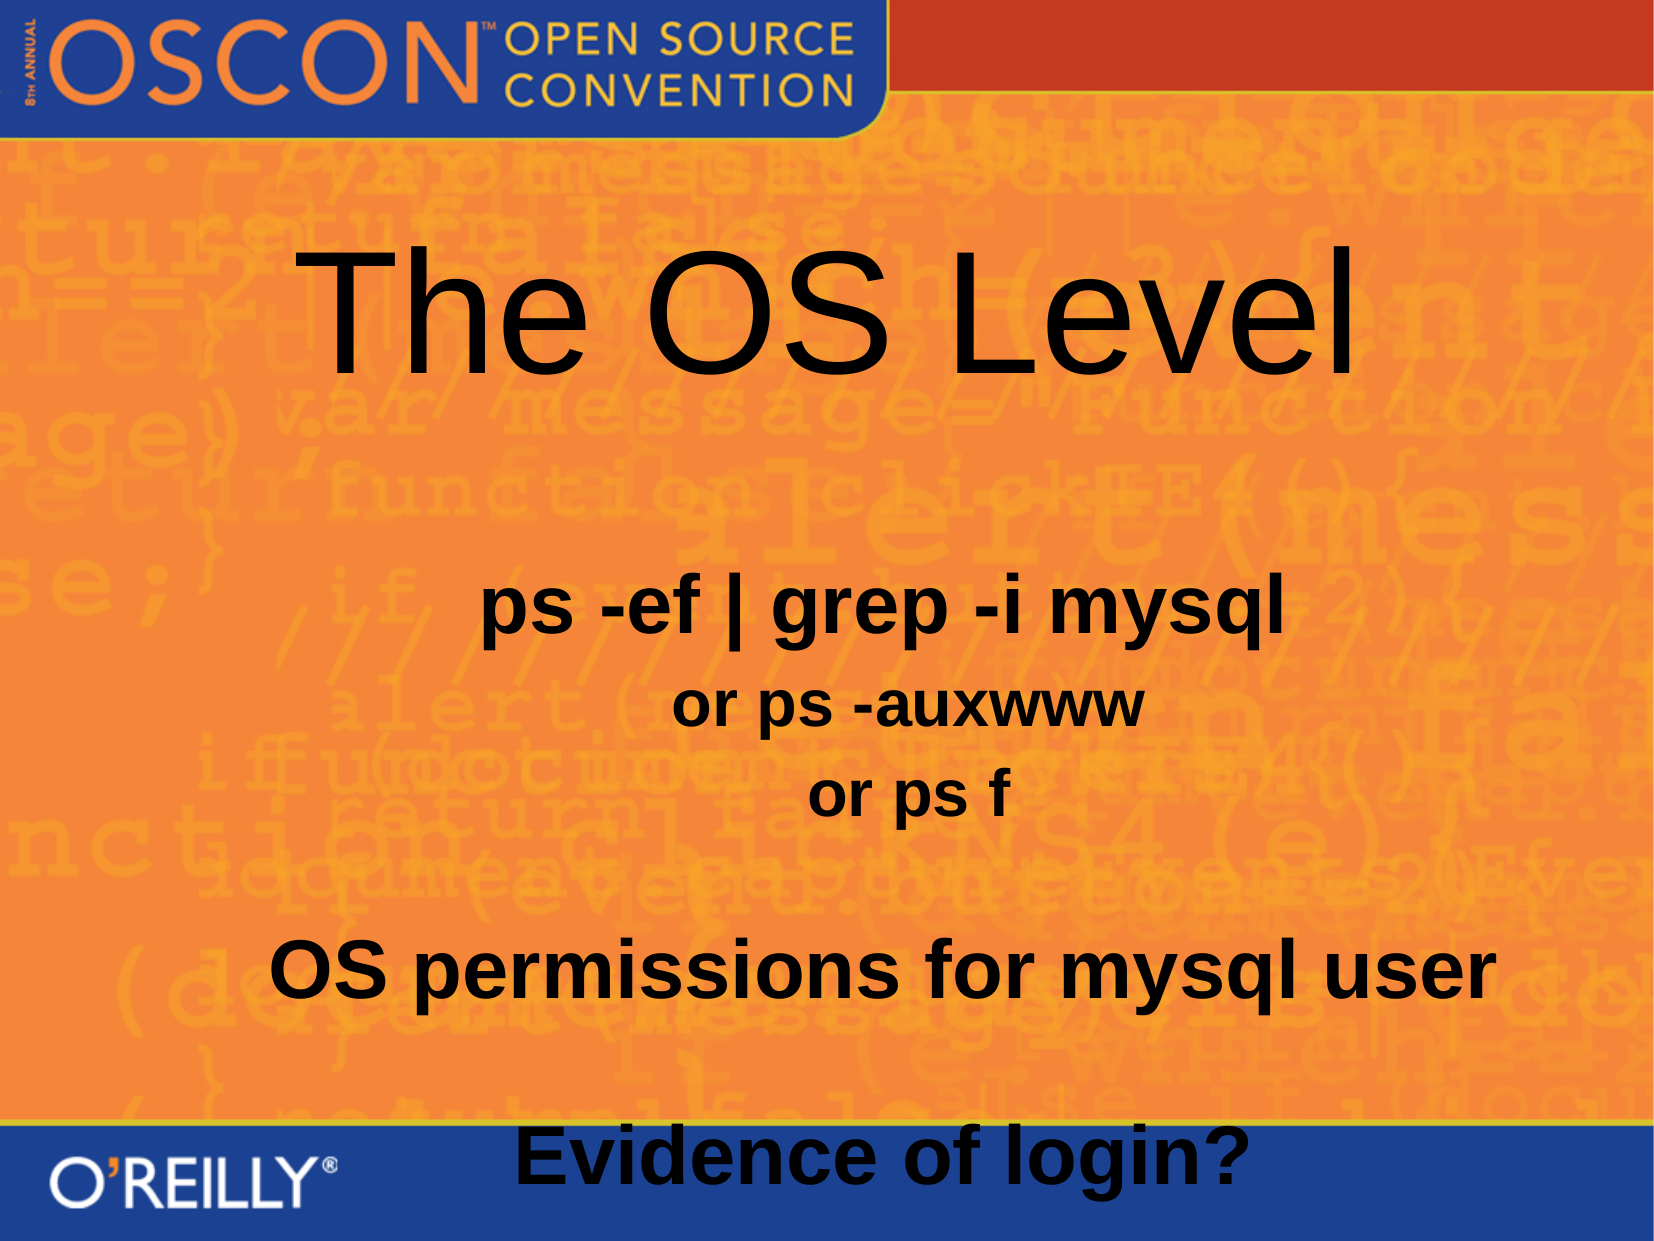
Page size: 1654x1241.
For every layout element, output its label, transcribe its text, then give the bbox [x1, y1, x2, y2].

title The OS Level [121, 200, 1534, 412]
list ps -ef | grep -i mysql or ps -auxwww or ps f OS permissions for mysql user Evidence of login? [184, 558, 1576, 1241]
picture [0, 0, 1654, 1241]
